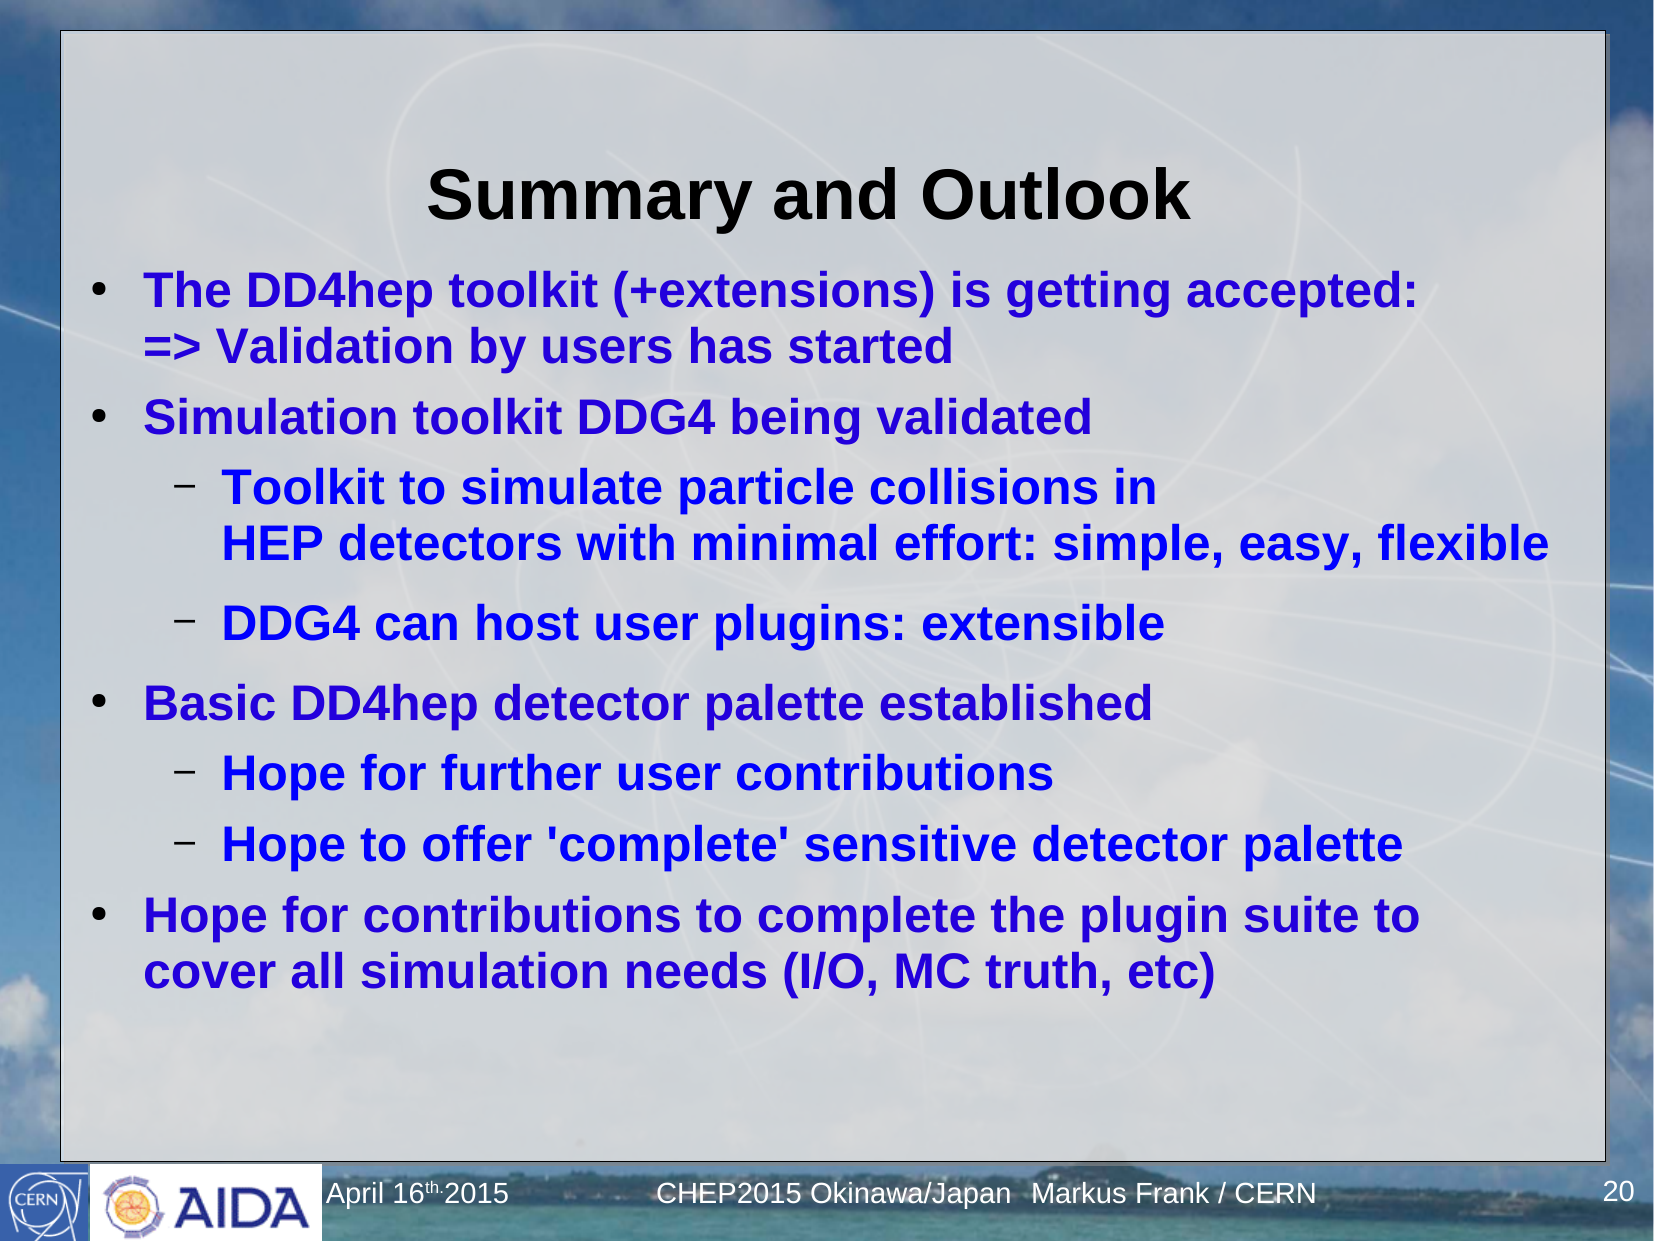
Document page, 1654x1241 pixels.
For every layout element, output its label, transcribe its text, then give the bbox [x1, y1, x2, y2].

title Summary and Outlook [82, 90, 1536, 262]
list The DD4hep toolkit (+extensions) is getting accepted: => Validation by users has started Simulation toolkit DDG4 being validated Toolkit to simulate particle collisions in HEP detectors with minimal effort: simple, easy, flexible DDG4 can host user plugins: extensible Basic DD4hep detector palette established Hope for further user contributions Hope to offer 'complete' sensitive detector palette Hope for contributions to complete the plugin suite to cover all simulation needs (I/O, MC truth, etc) [72, 262, 1558, 1005]
picture [0, 0, 1654, 1241]
